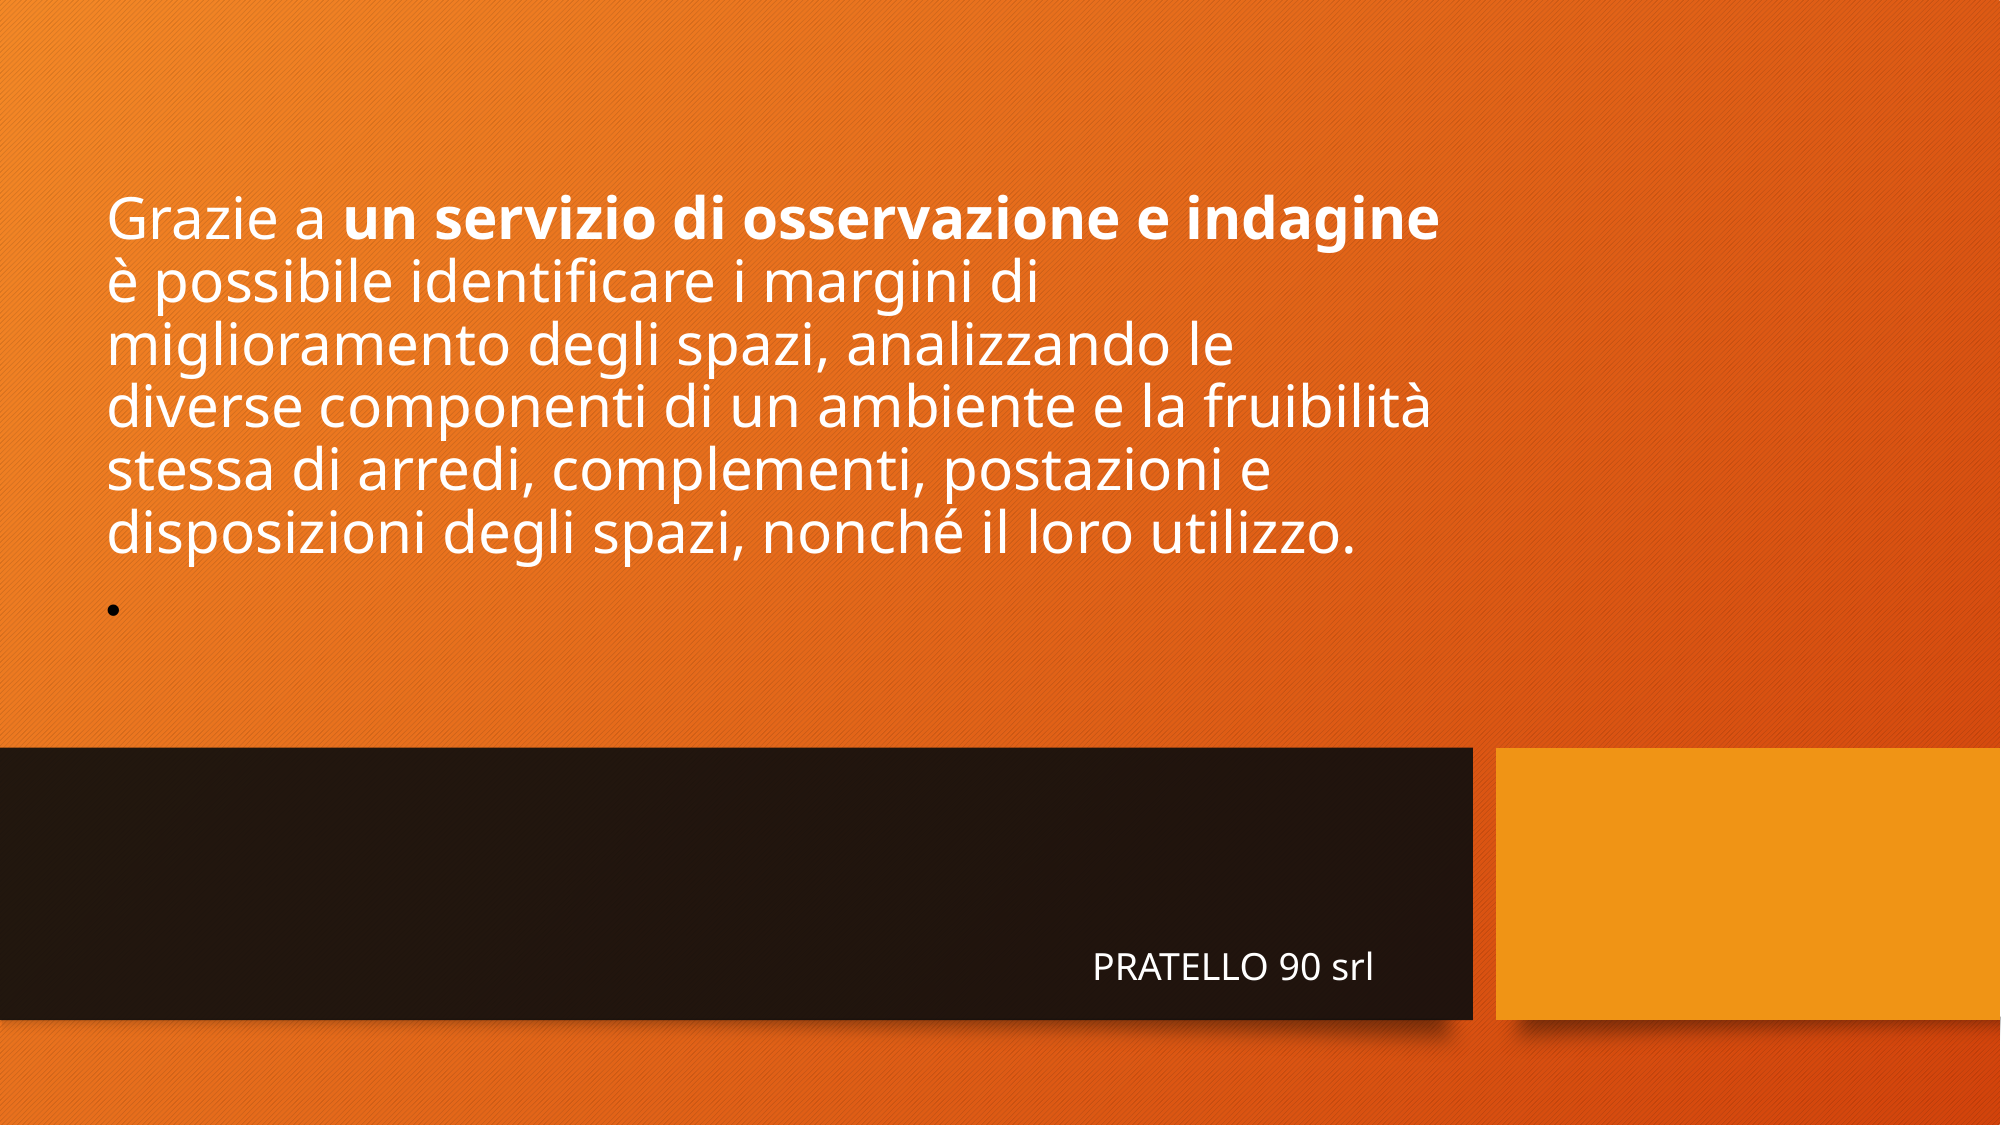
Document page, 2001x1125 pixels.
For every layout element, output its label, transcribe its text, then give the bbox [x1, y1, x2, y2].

picture [0, 0, 2000, 1125]
list Grazie a un servizio di osservazione e indagine è possibile identificare i margini di miglioramento degli spazi, analizzando le diverse componenti di un ambiente e la fruibilità stessa di arredi, complementi, postazioni e disposizioni degli spazi, nonché il loro utilizzo. [90, 156, 1457, 641]
text_box PRATELLO 90 srl [1067, 935, 1390, 995]
text_box [0, 748, 1473, 1064]
text_box [1496, 748, 2000, 1061]
